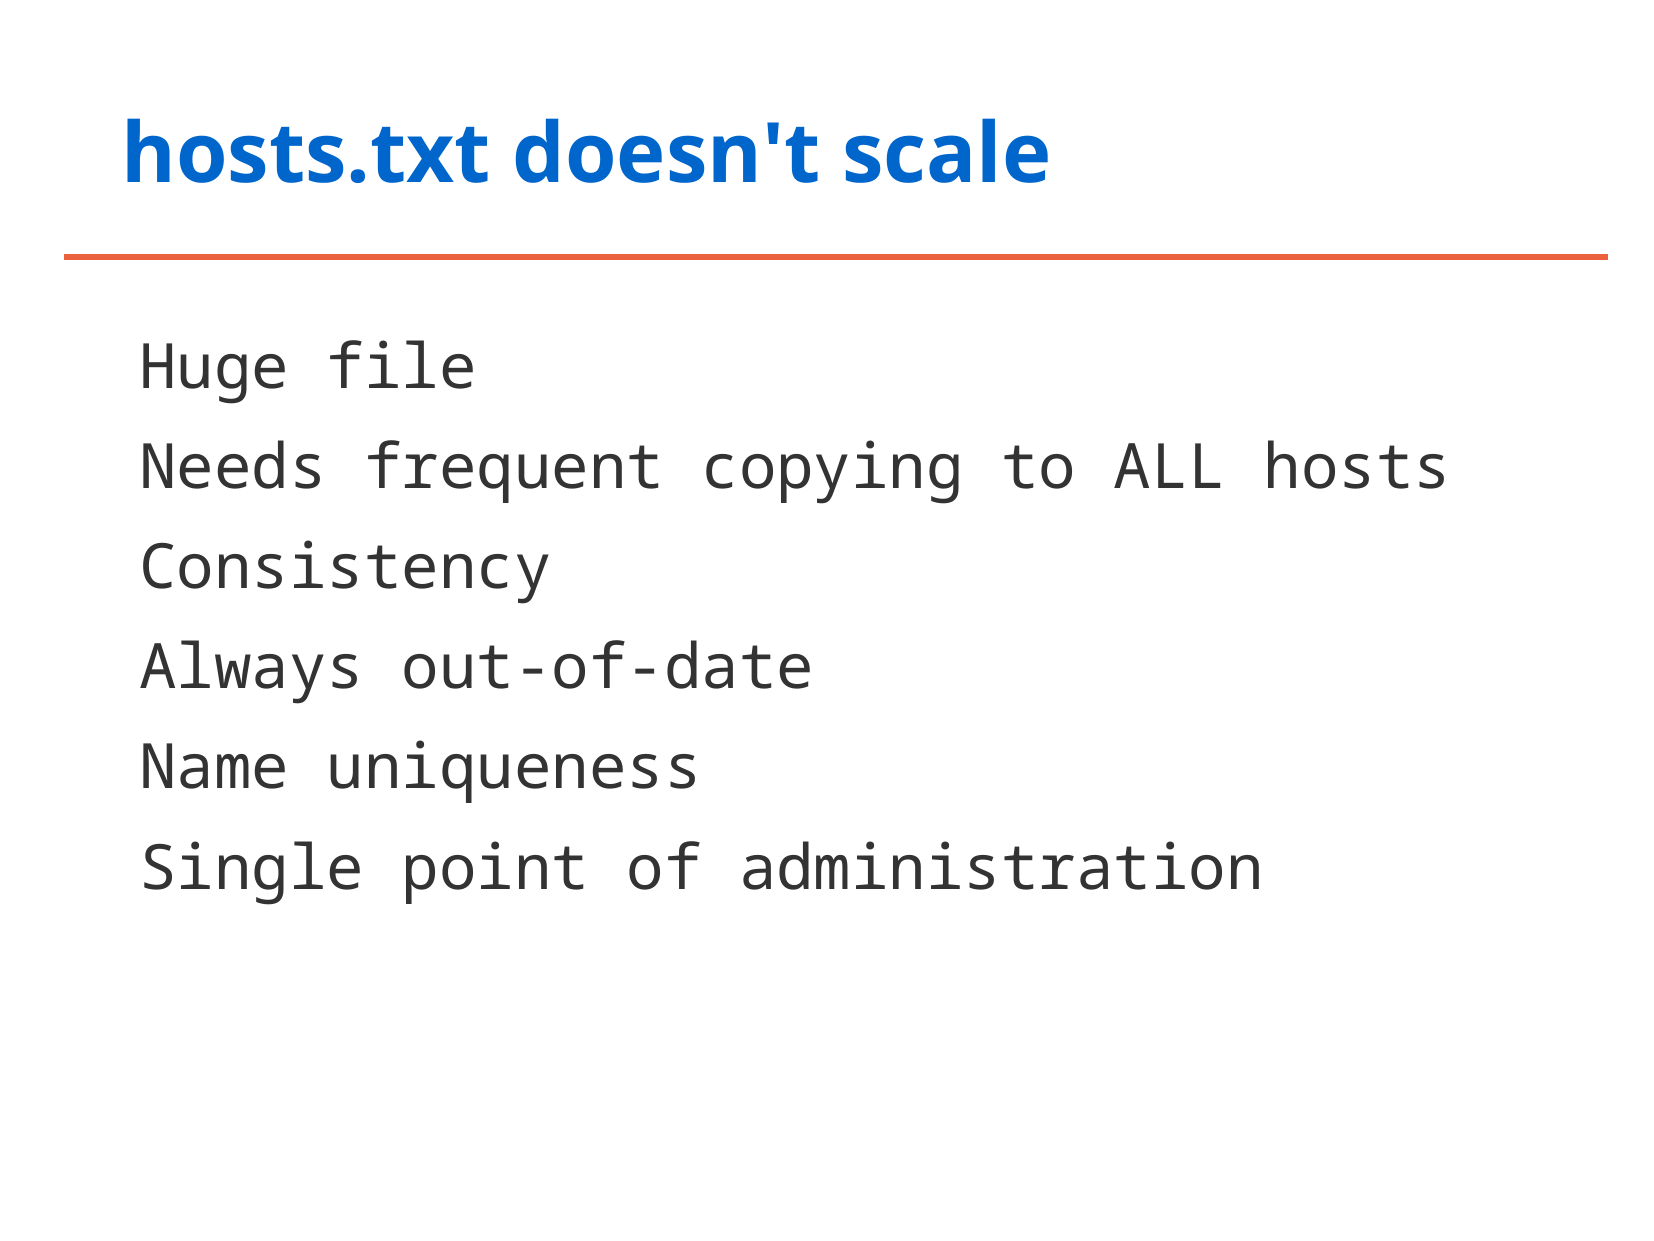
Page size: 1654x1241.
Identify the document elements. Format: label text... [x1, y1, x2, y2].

title hosts.txt doesn't scale [121, 46, 1534, 254]
list Huge file Needs frequent copying to ALL hosts Consistency Always out-of-date Name uniqueness Single point of administration [121, 322, 1561, 1133]
